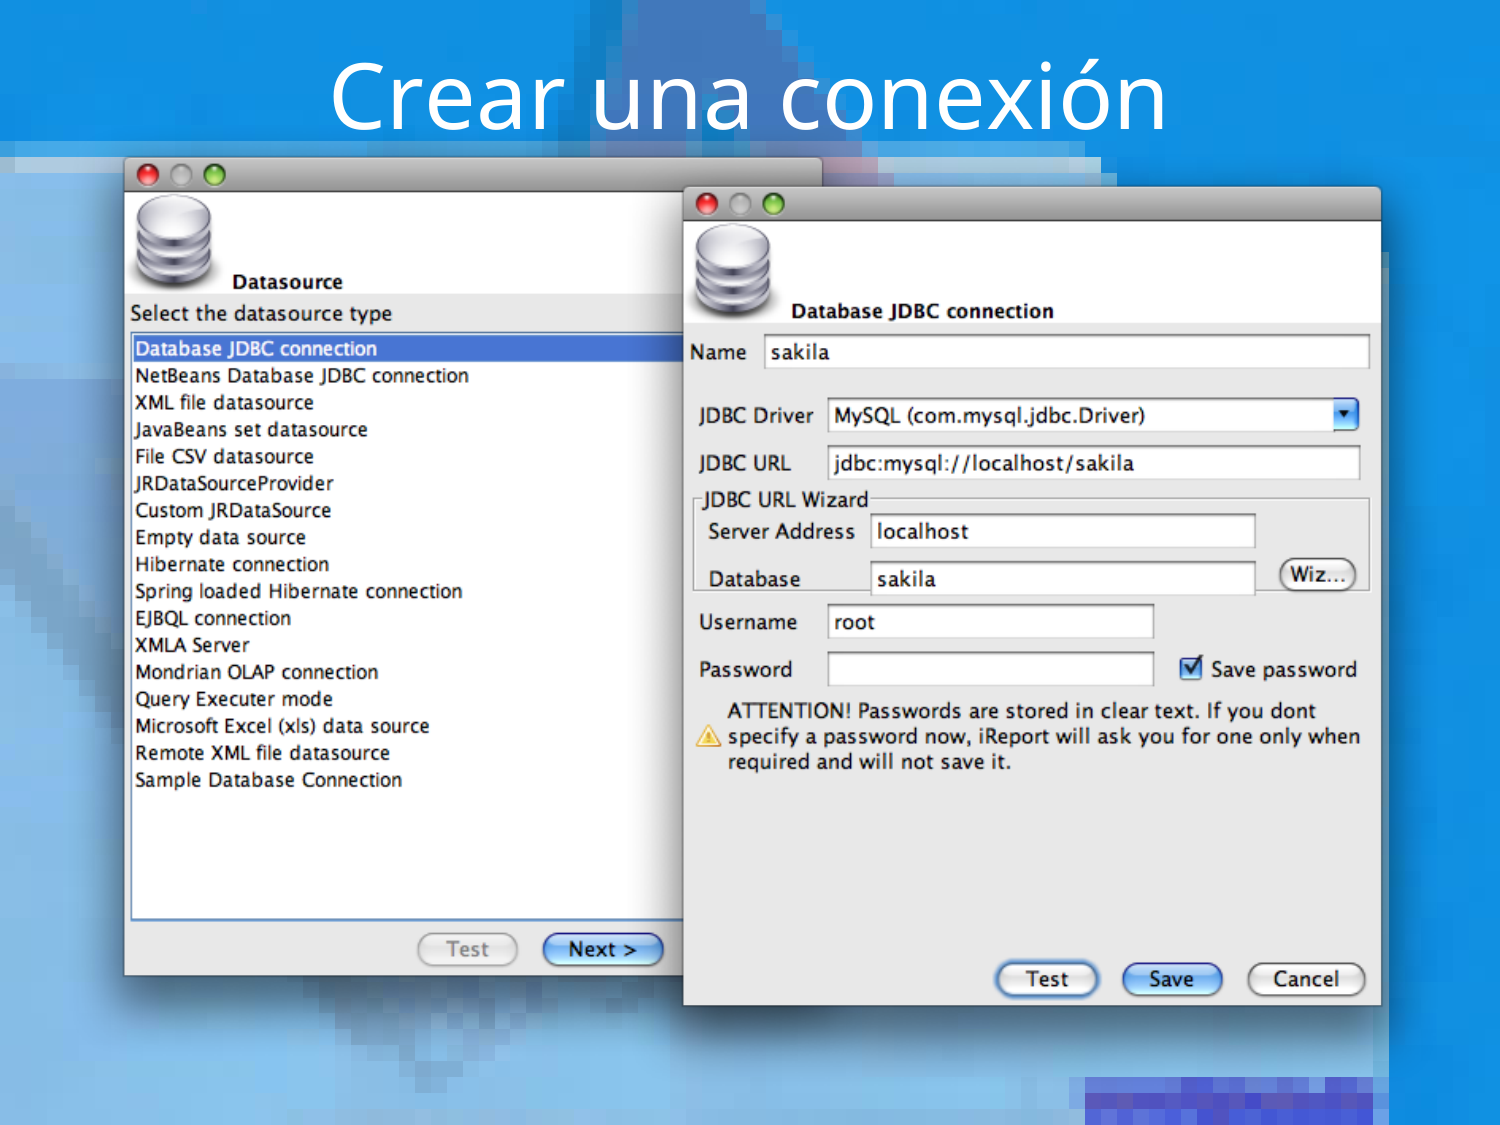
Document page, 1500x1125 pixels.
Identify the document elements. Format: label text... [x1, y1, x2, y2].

title Crear una conexión [112, 0, 1388, 147]
picture [0, 0, 1500, 1125]
